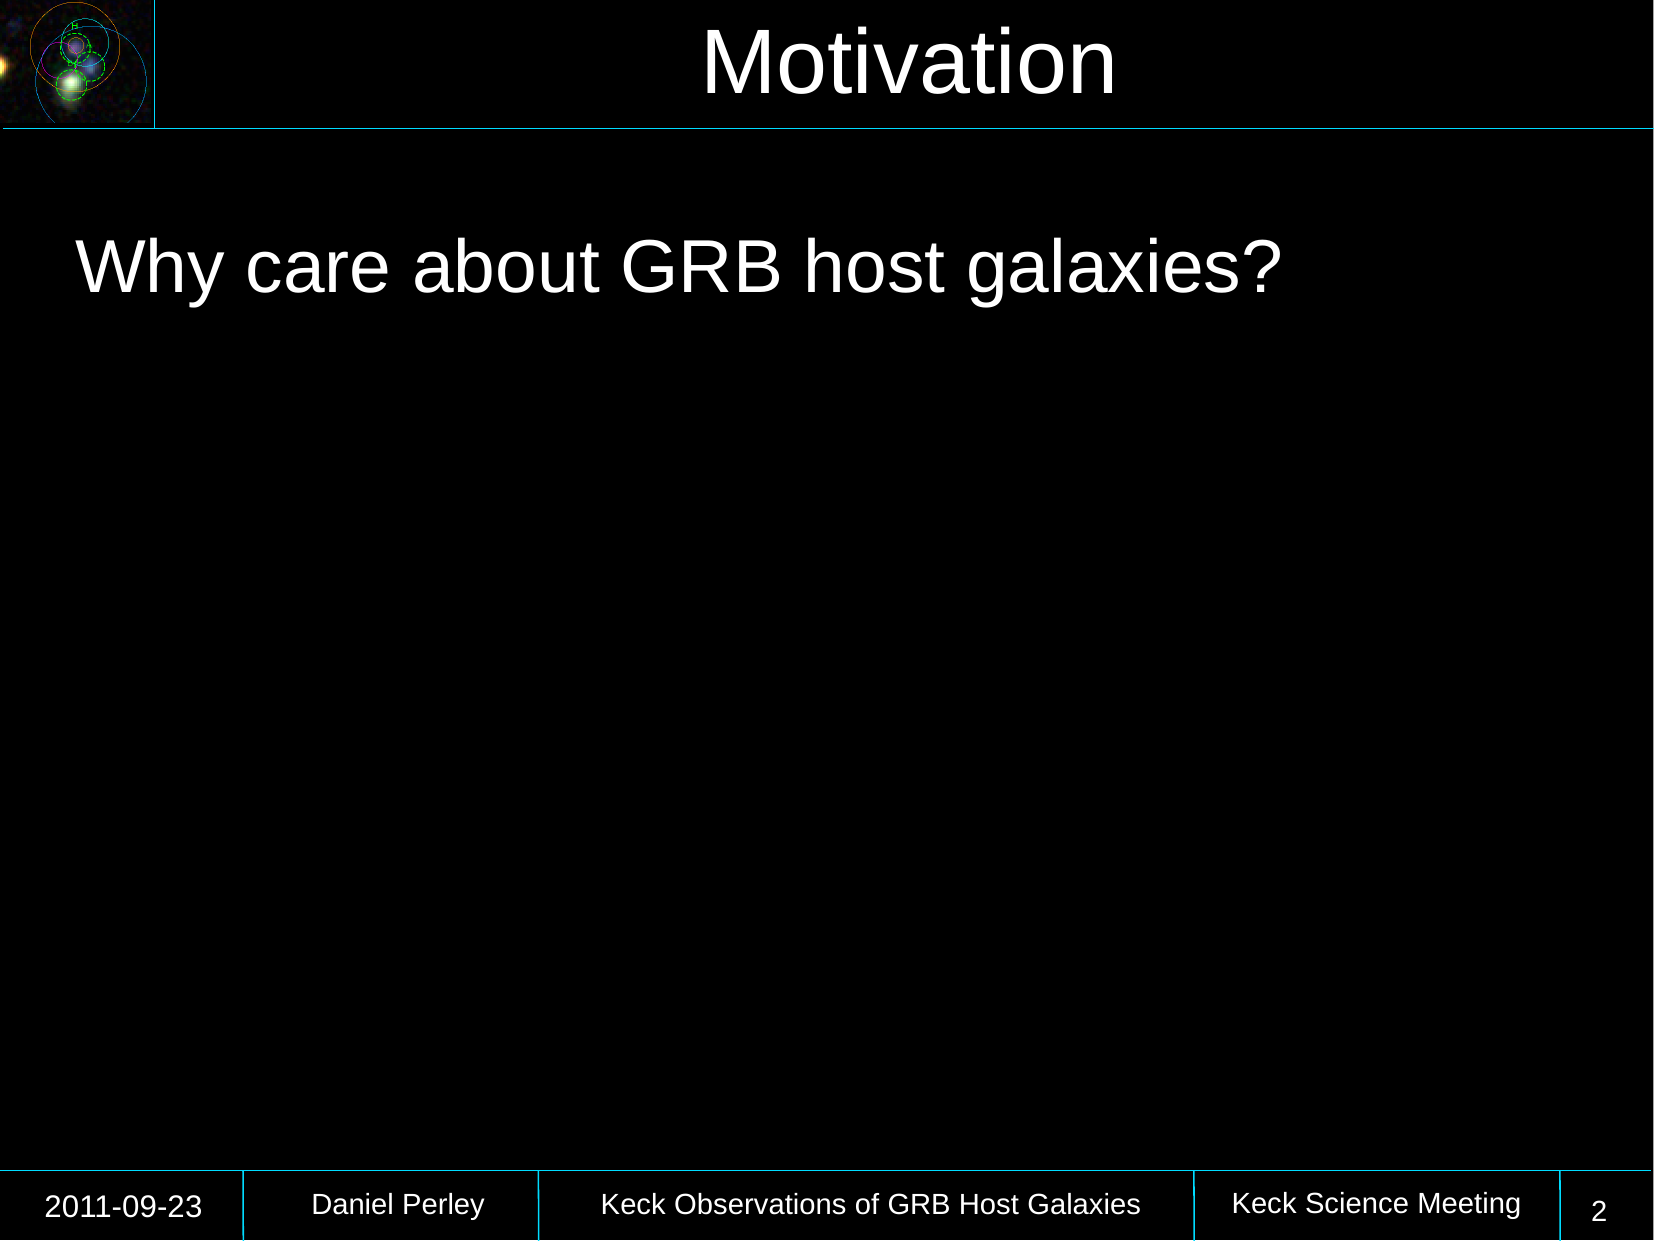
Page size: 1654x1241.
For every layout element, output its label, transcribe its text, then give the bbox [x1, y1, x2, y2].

subtitle Why care about GRB host galaxies? [75, 224, 1564, 316]
title Motivation [165, 10, 1654, 114]
picture [0, 0, 151, 123]
